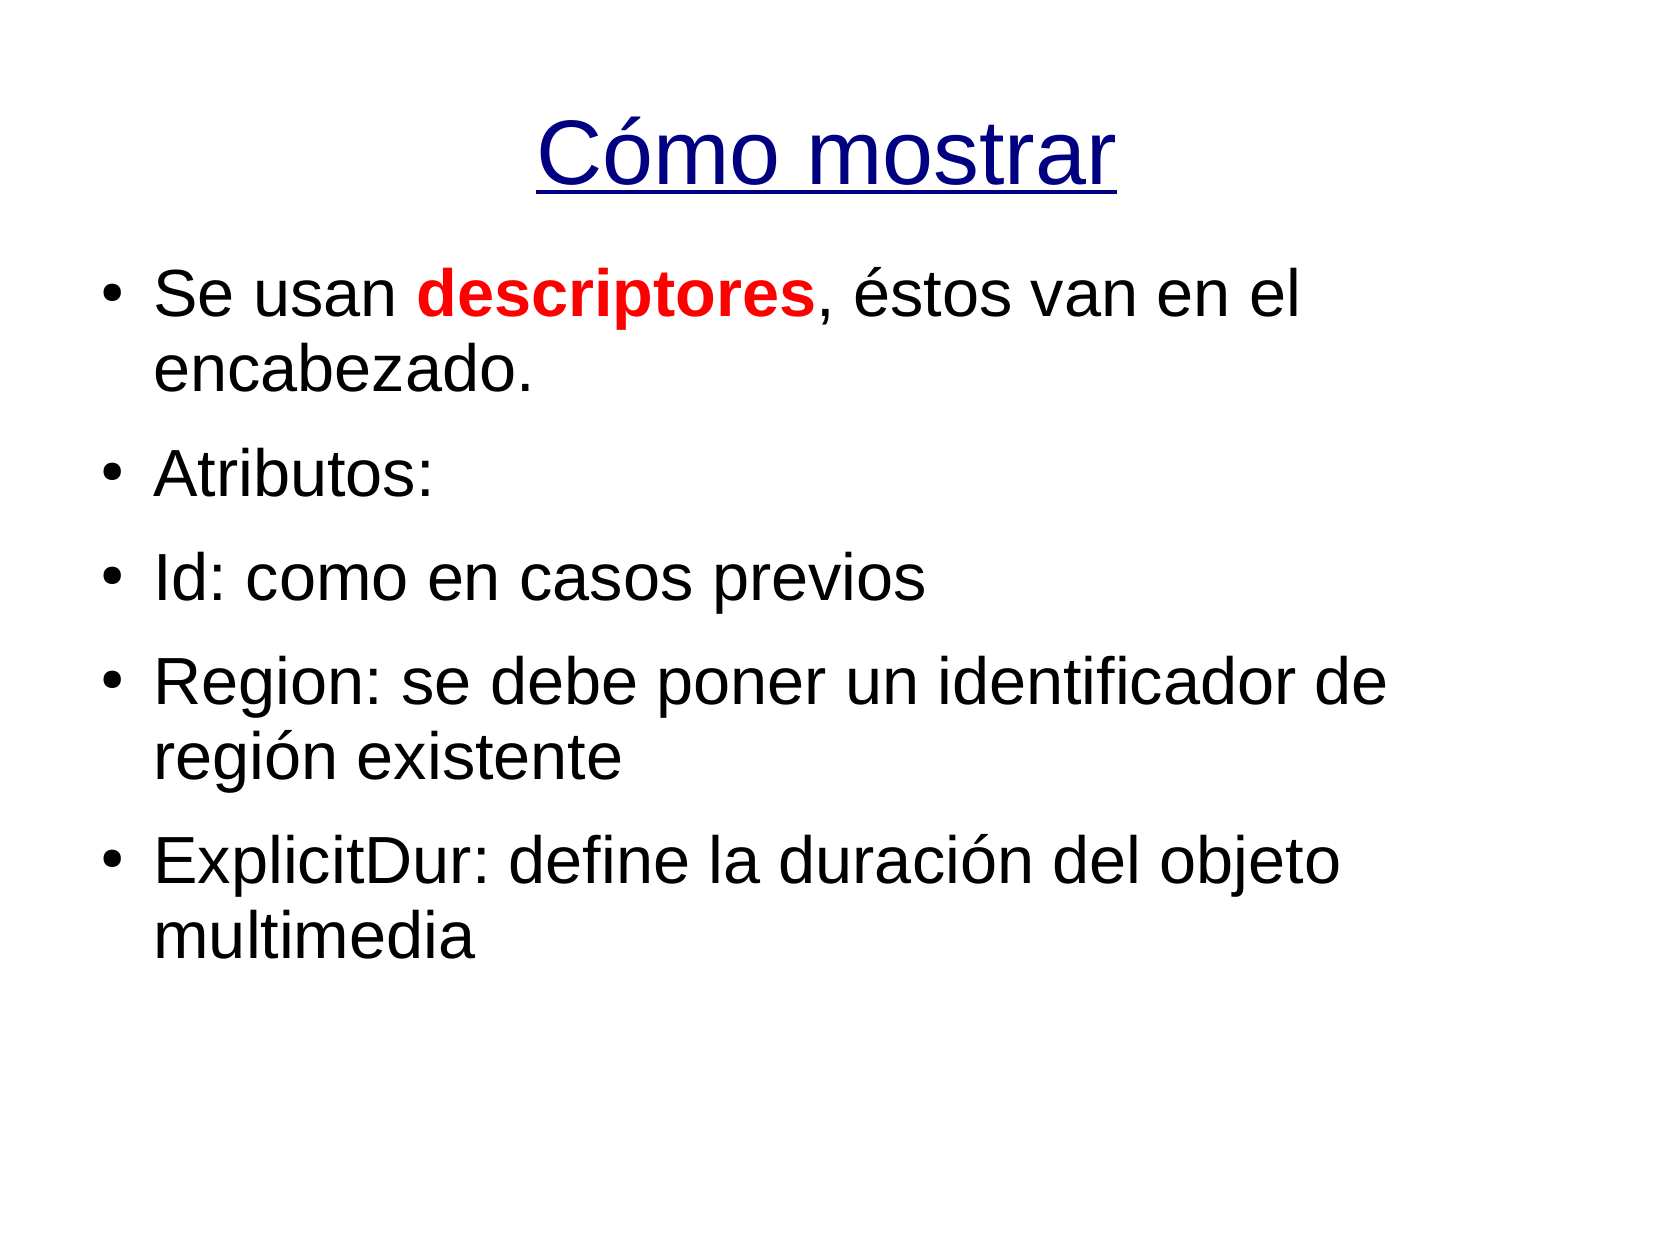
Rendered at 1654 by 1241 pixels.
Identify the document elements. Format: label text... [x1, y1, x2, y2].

title Cómo mostrar [82, 49, 1571, 257]
list Se usan descriptores, éstos van en el encabezado. Atributos: Id: como en casos previos Region: se debe poner un identificador de región existente ExplicitDur: define la duración del objeto multimedia [82, 256, 1538, 1122]
